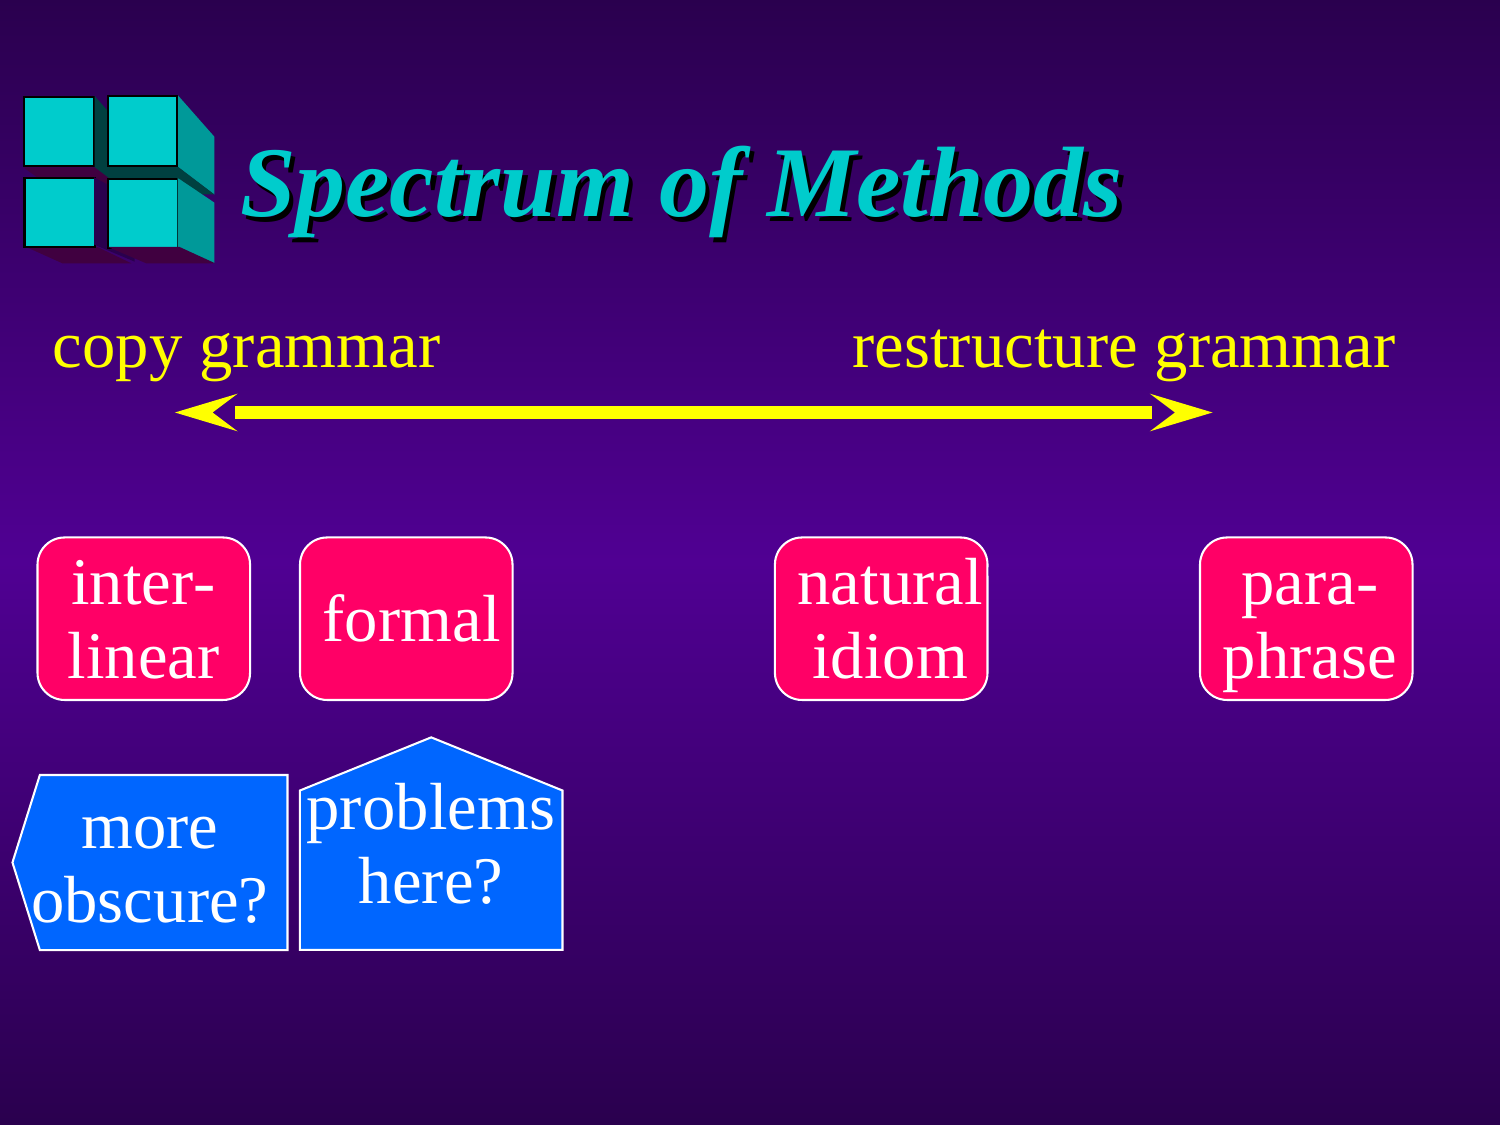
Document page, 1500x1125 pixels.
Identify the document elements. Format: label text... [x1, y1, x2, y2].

text_box natural idiom [774, 537, 988, 700]
text_box more obscure? [12, 774, 288, 951]
text_box restructure grammar [837, 299, 1488, 390]
text_box formal [300, 537, 513, 700]
title Spectrum of Methods [224, 78, 1388, 288]
text_box copy grammar [37, 299, 625, 390]
text_box inter- linear [37, 537, 251, 700]
text_box para- phrase [1200, 537, 1413, 700]
text_box problems here? [299, 737, 563, 950]
